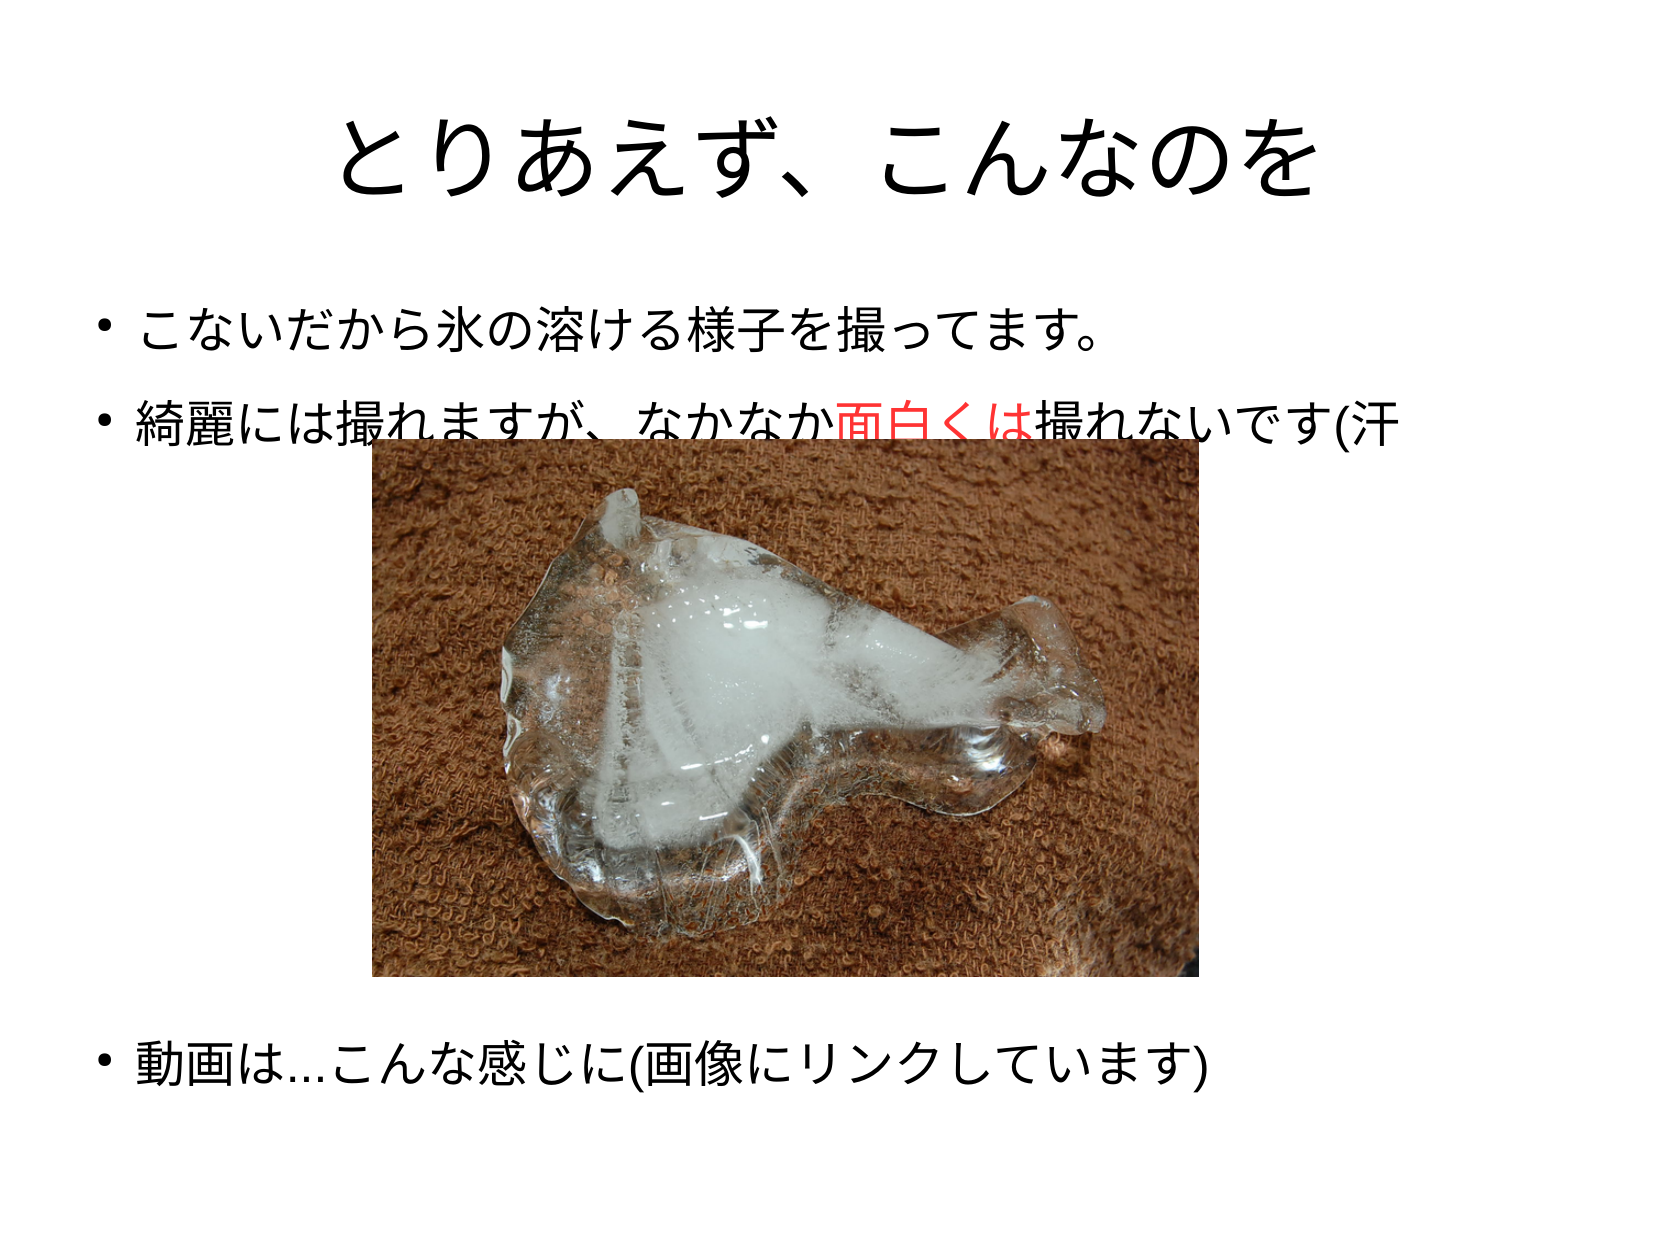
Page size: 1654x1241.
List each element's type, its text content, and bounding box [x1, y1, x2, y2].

picture [372, 439, 1199, 977]
list こないだから氷の溶ける様子を撮ってます。 綺麗には撮れますが、なかなか面白くは撮れないです(汗 動画は...こんな感じに(画像にリンクしています) [82, 290, 1571, 1099]
title とりあえず、こんなのを [82, 49, 1571, 257]
